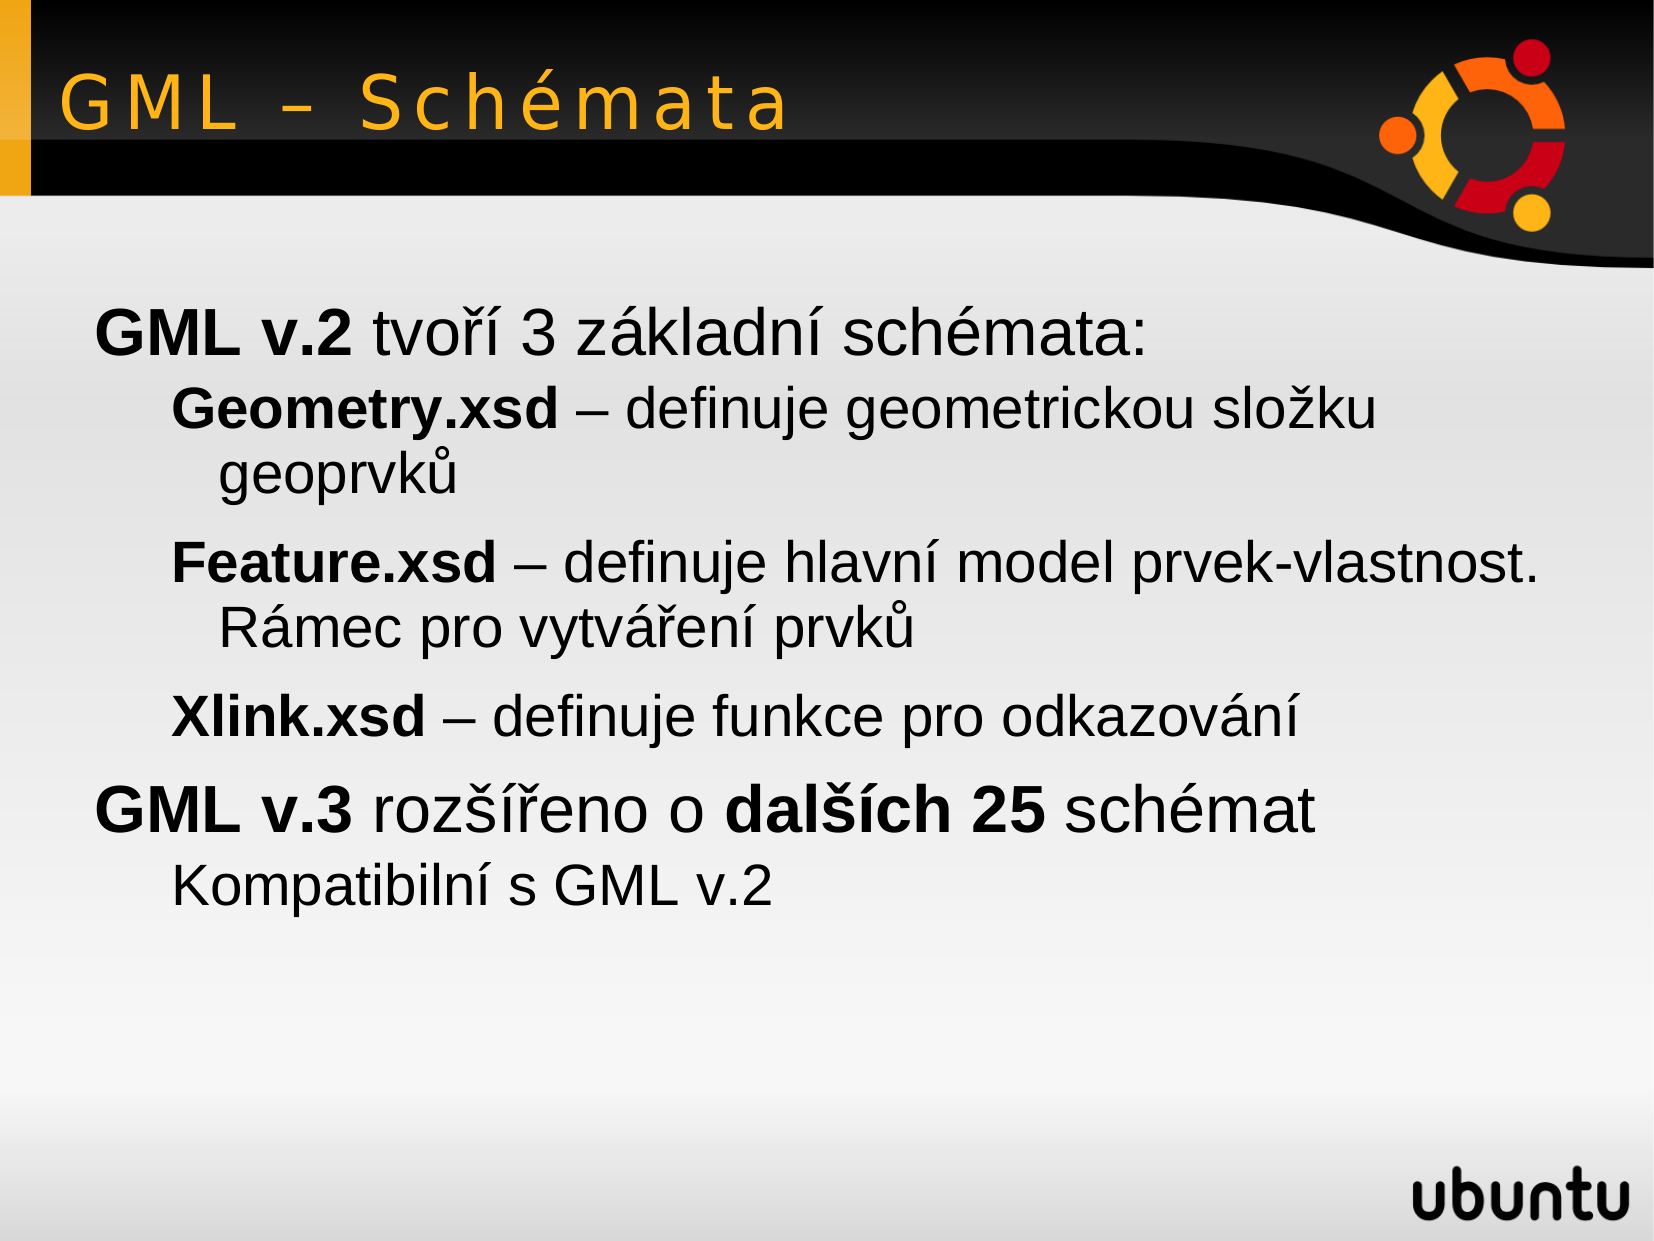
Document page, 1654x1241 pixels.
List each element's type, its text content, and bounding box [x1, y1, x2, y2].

picture [0, 0, 1654, 1241]
list GML v.2 tvoří 3 základní schémata: Geometry.xsd – definuje geometrickou složku geoprvků Feature.xsd – definuje hlavní model prvek-vlastnost. Rámec pro vytváření prvků Xlink.xsd – definuje funkce pro odkazování GML v.3 rozšířeno o dalších 25 schémat Kompatibilní s GML v.2 [76, 295, 1565, 1114]
title GML – Schémata [59, 29, 1270, 178]
